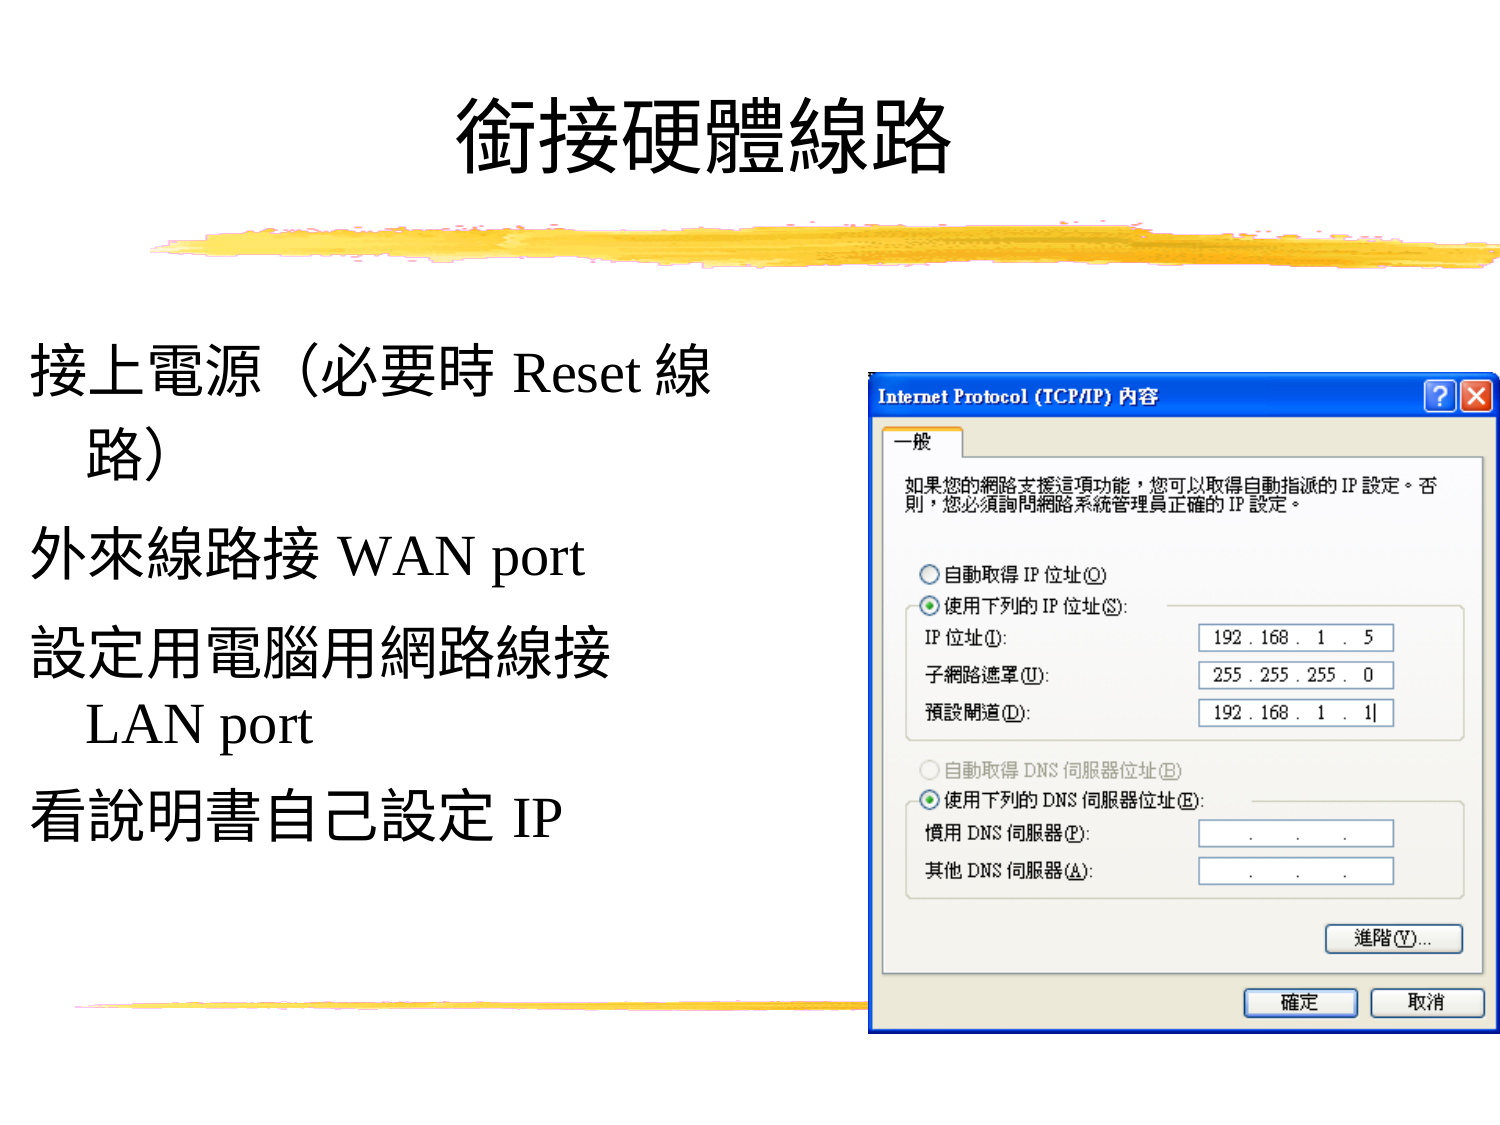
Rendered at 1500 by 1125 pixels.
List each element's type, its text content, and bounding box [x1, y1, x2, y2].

list 接上電源（必要時Reset線路） 外來線路接WAN port 設定用電腦用網路線接 LAN port 看說明書自己設定IP [29, 324, 739, 986]
picture [150, 215, 1500, 279]
picture [75, 372, 1500, 1034]
title 銜接硬體線路 [66, 44, 1342, 218]
